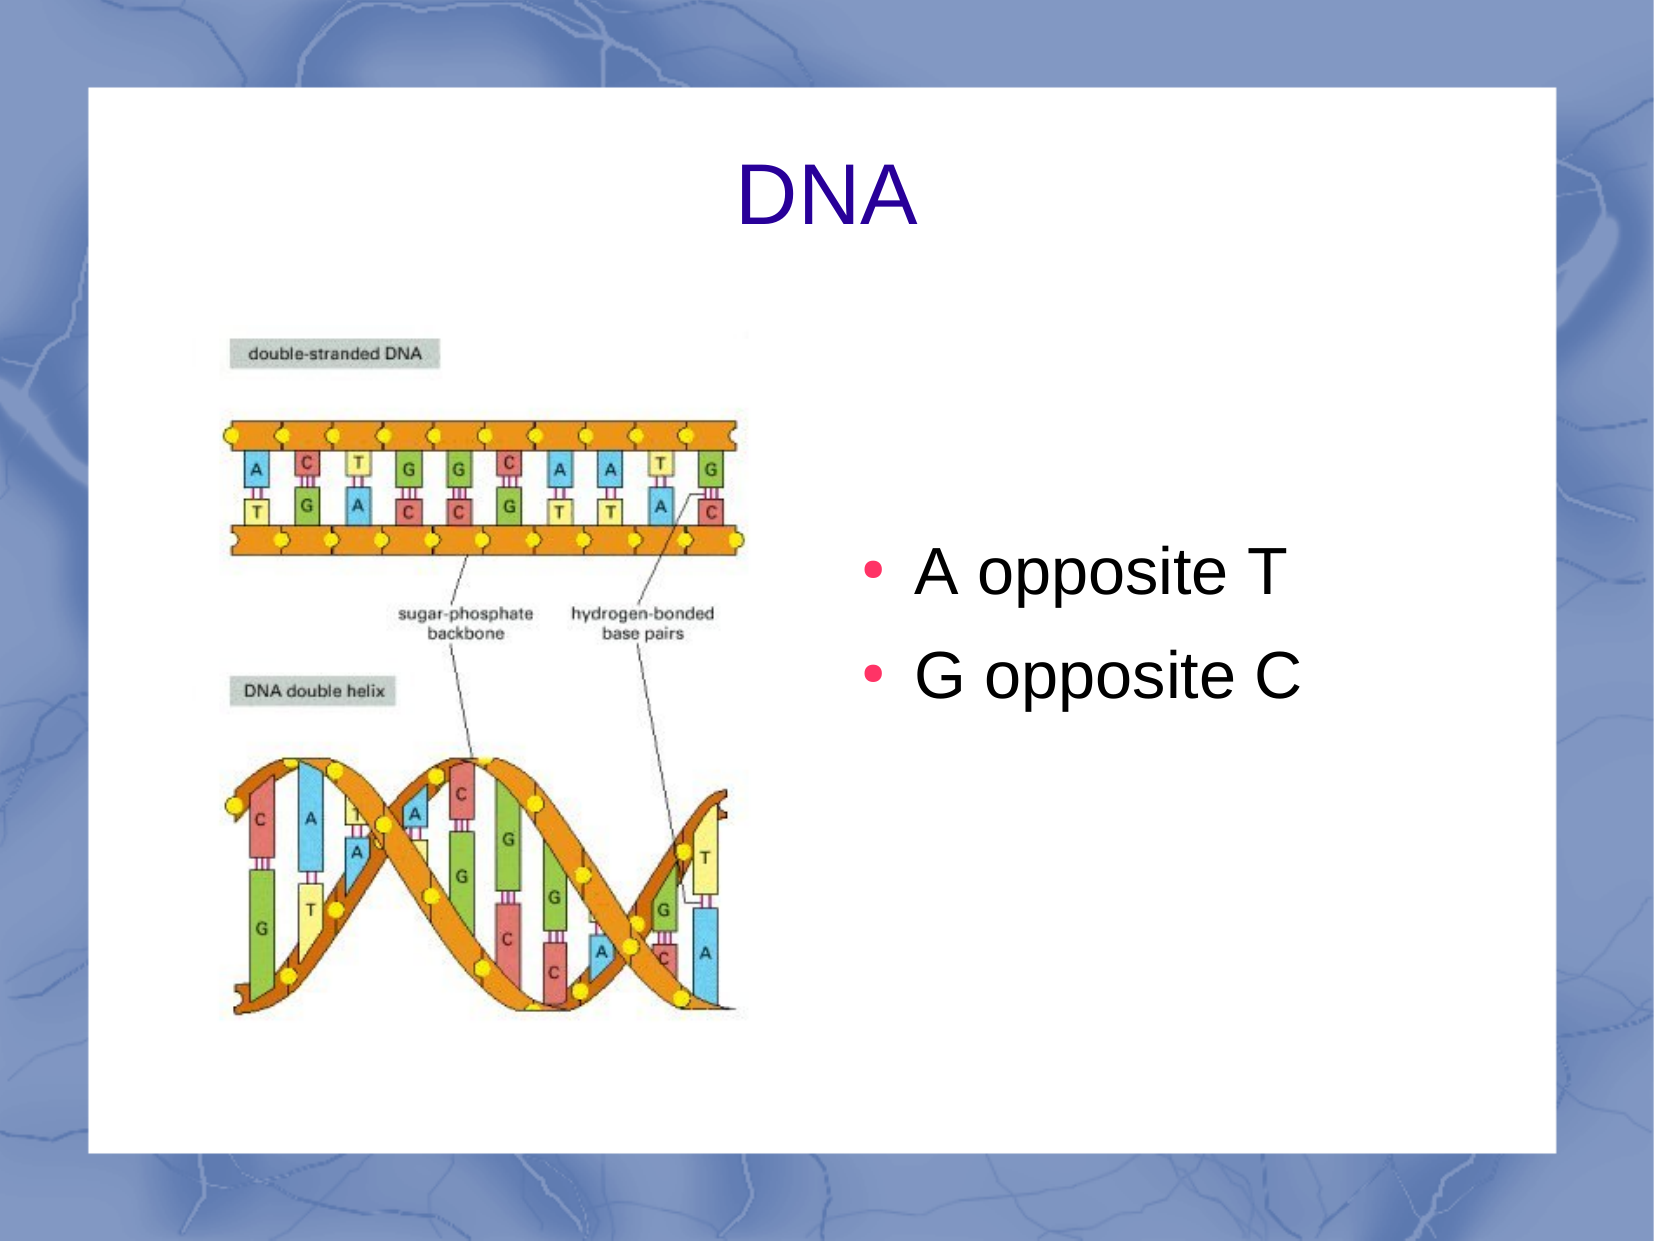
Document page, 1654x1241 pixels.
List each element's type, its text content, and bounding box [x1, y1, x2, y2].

list A opposite T G opposite C [843, 325, 1507, 1045]
title DNA [118, 90, 1536, 298]
picture [0, 0, 1654, 1241]
